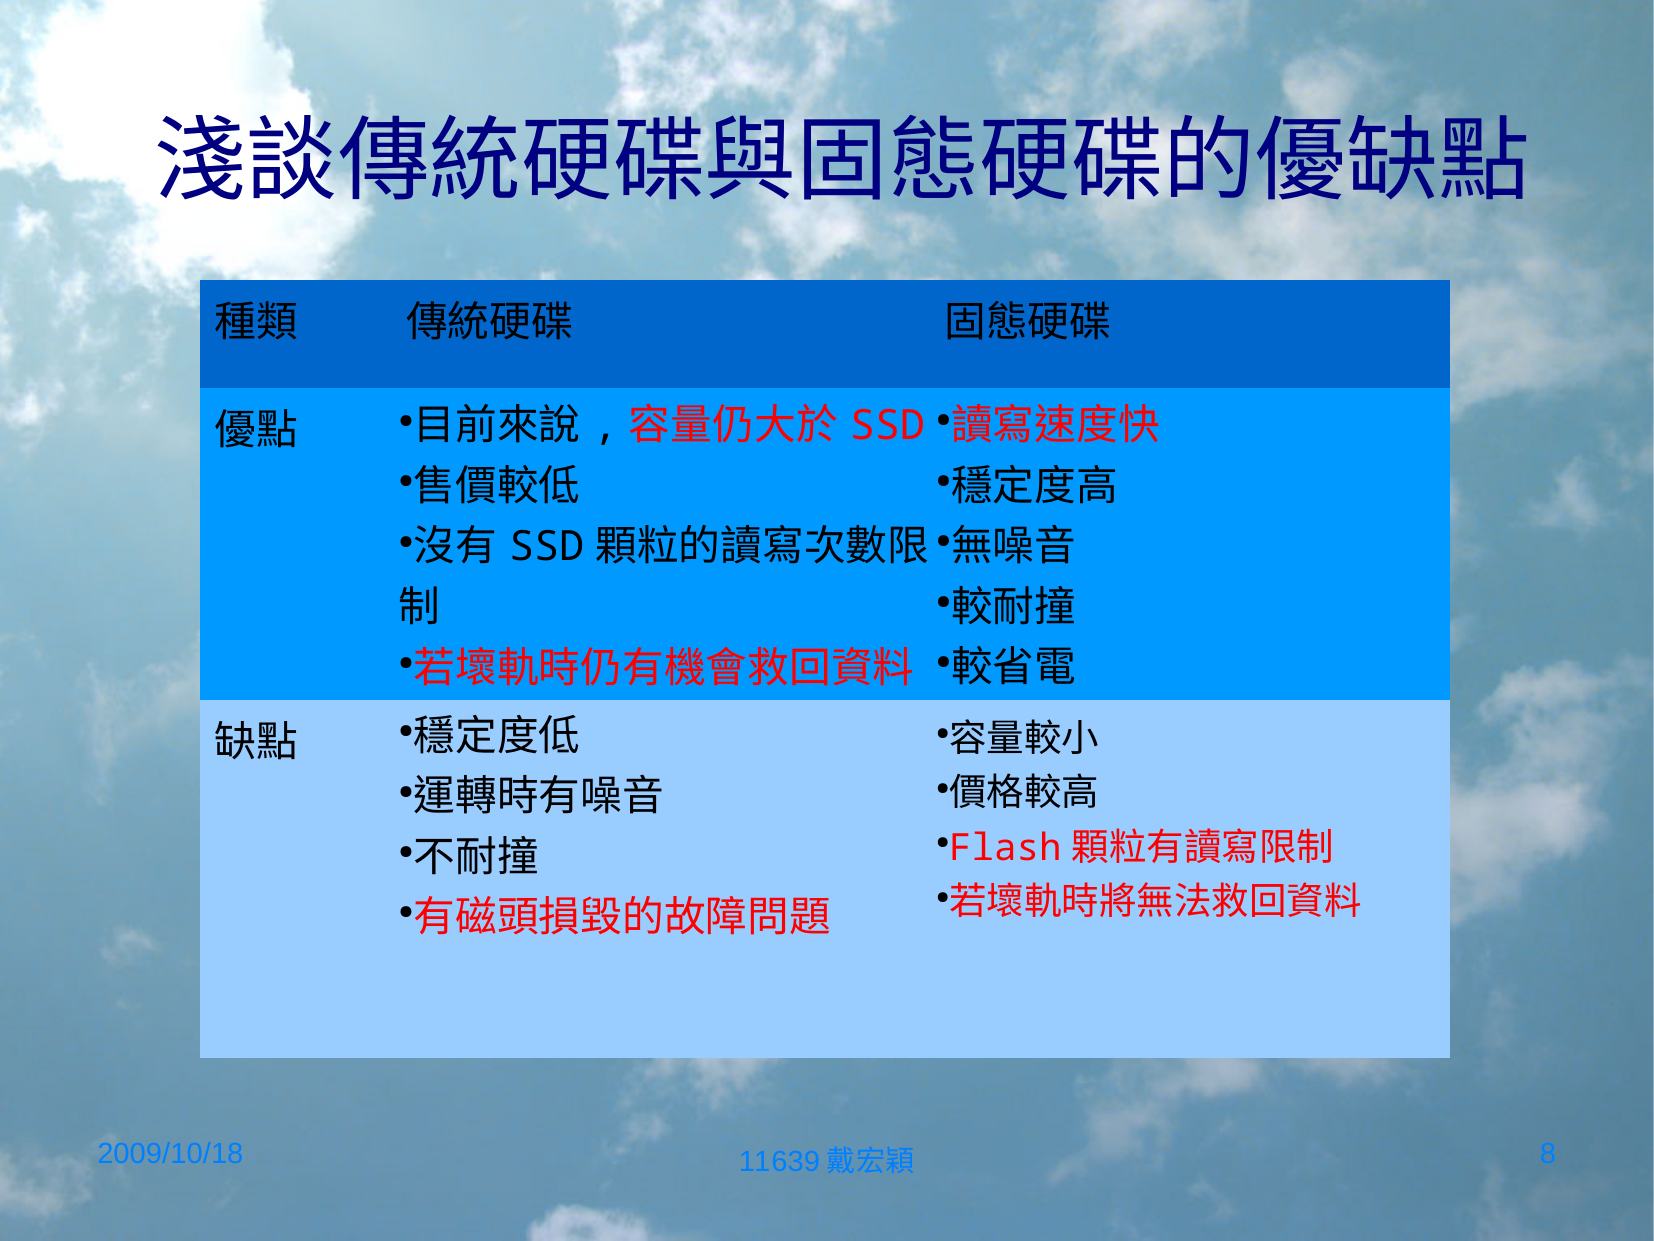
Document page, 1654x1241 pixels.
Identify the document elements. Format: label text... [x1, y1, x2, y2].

table_cell 優點 [200, 388, 391, 700]
table_cell 缺點 [200, 700, 391, 1058]
table_cell [521, 913, 533, 918]
table_cell [930, 908, 1450, 1058]
text_box 穩定度低 運轉時有噪音 不耐撞 有磁頭損毀的故障問題 [383, 694, 886, 910]
table_cell [1255, 908, 1280, 912]
table_cell [690, 910, 697, 920]
table_cell [796, 652, 824, 680]
table_header 固態硬碟 [930, 280, 1450, 388]
table_cell [930, 388, 1450, 700]
table_cell [606, 917, 614, 924]
table_cell [462, 910, 473, 917]
table_cell [774, 658, 781, 670]
title 淺談傳統硬碟與固態硬碟的優缺點 [82, 49, 1571, 257]
table_cell [427, 912, 444, 916]
table_cell [521, 920, 533, 924]
table_cell [1192, 908, 1203, 912]
table_cell [462, 913, 466, 926]
table_cell [670, 918, 679, 927]
table_cell [673, 649, 681, 656]
table_cell [391, 700, 930, 1058]
picture [0, 0, 1654, 1241]
table_cell [721, 651, 731, 655]
table_cell [510, 649, 522, 657]
table_cell [636, 663, 653, 667]
table_cell [727, 661, 737, 667]
table_cell [962, 908, 979, 913]
table_cell [715, 661, 724, 667]
table_cell [636, 670, 653, 674]
table_cell [427, 919, 444, 923]
table_header 種類 [200, 280, 391, 388]
text_box 目前來說,容量仍大於SSD 售價較低 沒有SSD顆粒的讀寫次數限制 若壞軌時仍有機會救回資料 [383, 383, 921, 649]
table_cell [691, 649, 698, 669]
text_box 容量較小 價格較高 Flash顆粒有讀寫限制 若壞軌時將無法救回資料 [921, 700, 1512, 908]
text_box 讀寫速度快 穩定度高 無噪音 較耐撞 較省電 [921, 383, 1447, 649]
table_header 傳統硬碟 [391, 280, 930, 383]
table_cell [629, 917, 637, 927]
table_cell [473, 910, 488, 931]
table_cell [391, 649, 930, 700]
